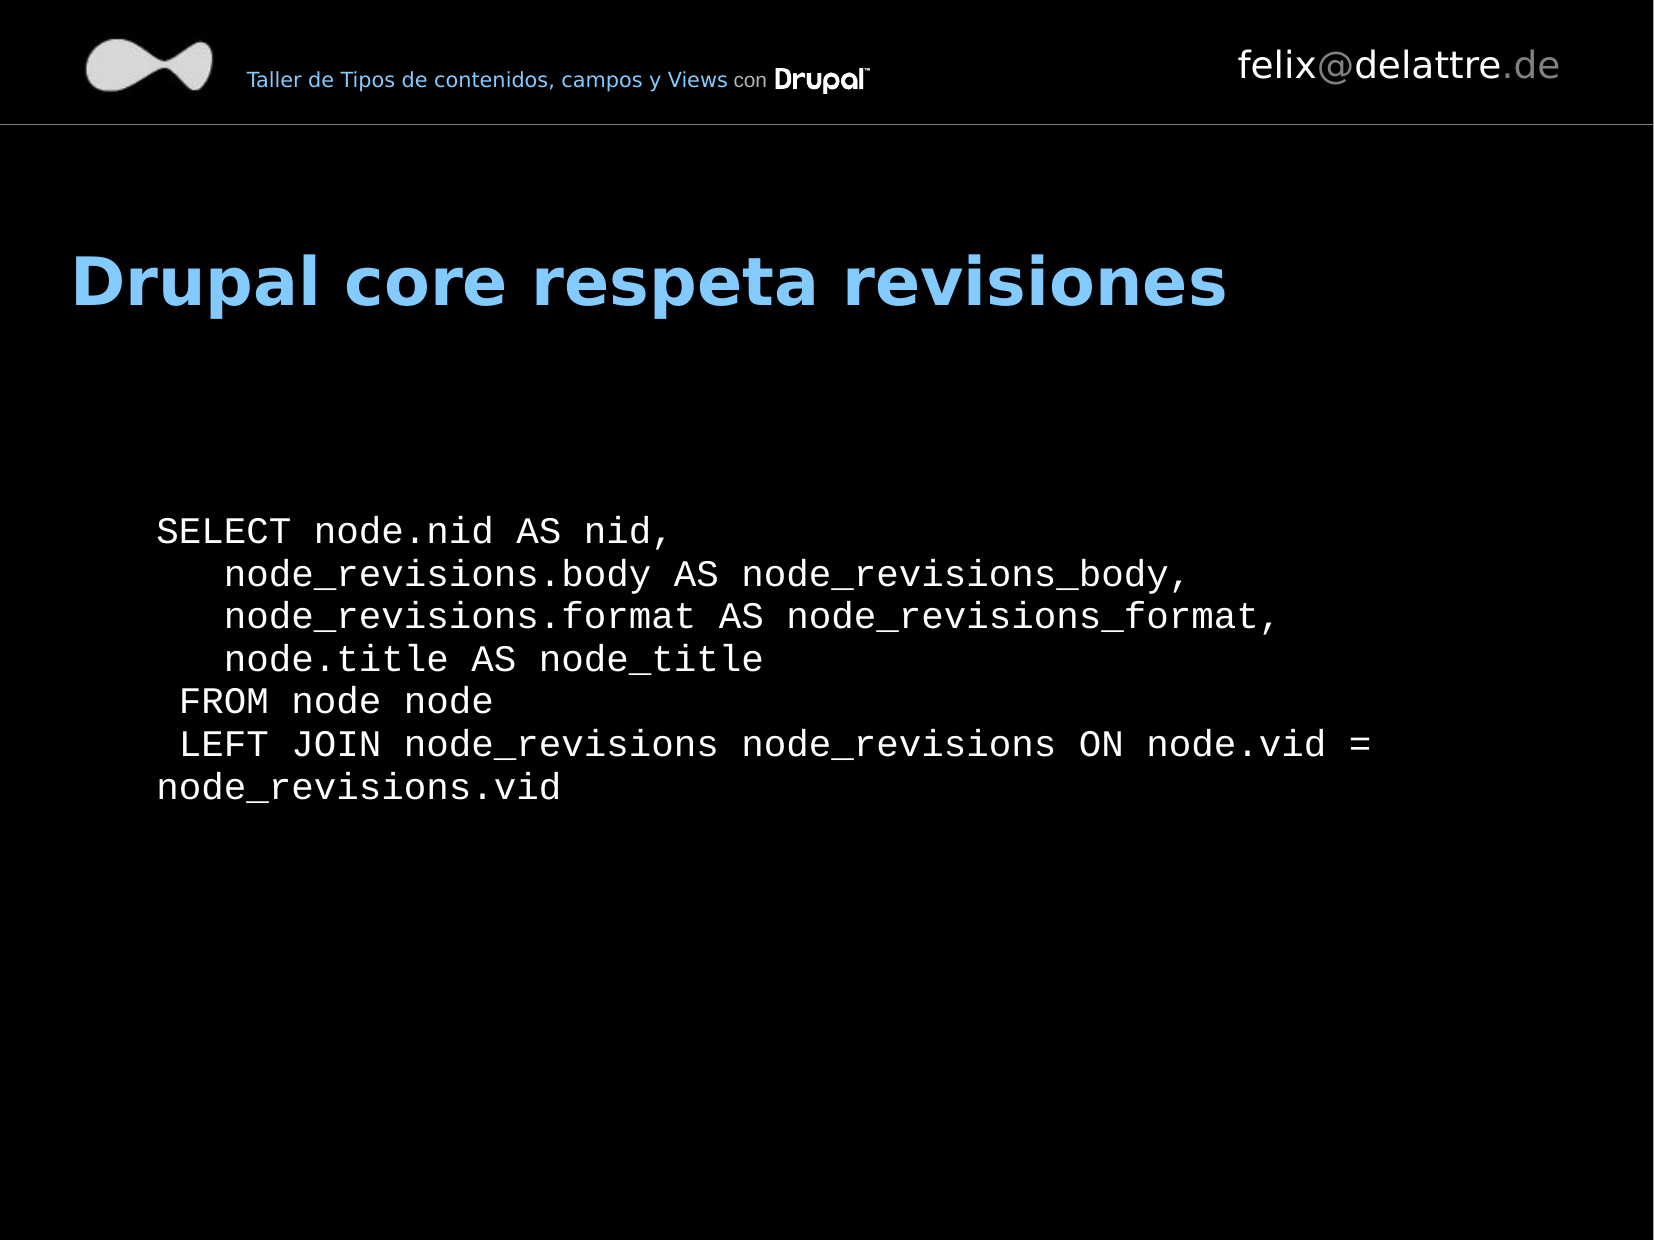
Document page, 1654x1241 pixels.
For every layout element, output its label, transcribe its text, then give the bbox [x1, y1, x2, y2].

text_box Drupal core respeta revisiones [46, 227, 1253, 338]
text_box SELECT node.nid AS nid, node_revisions.body AS node_revisions_body, node_revisions.format AS node_revisions_format, node.title AS node_title FROM node node LEFT JOIN node_revisions node_revisions ON node.vid = node_revisions.vid [141, 505, 1504, 818]
picture [62, 31, 229, 104]
